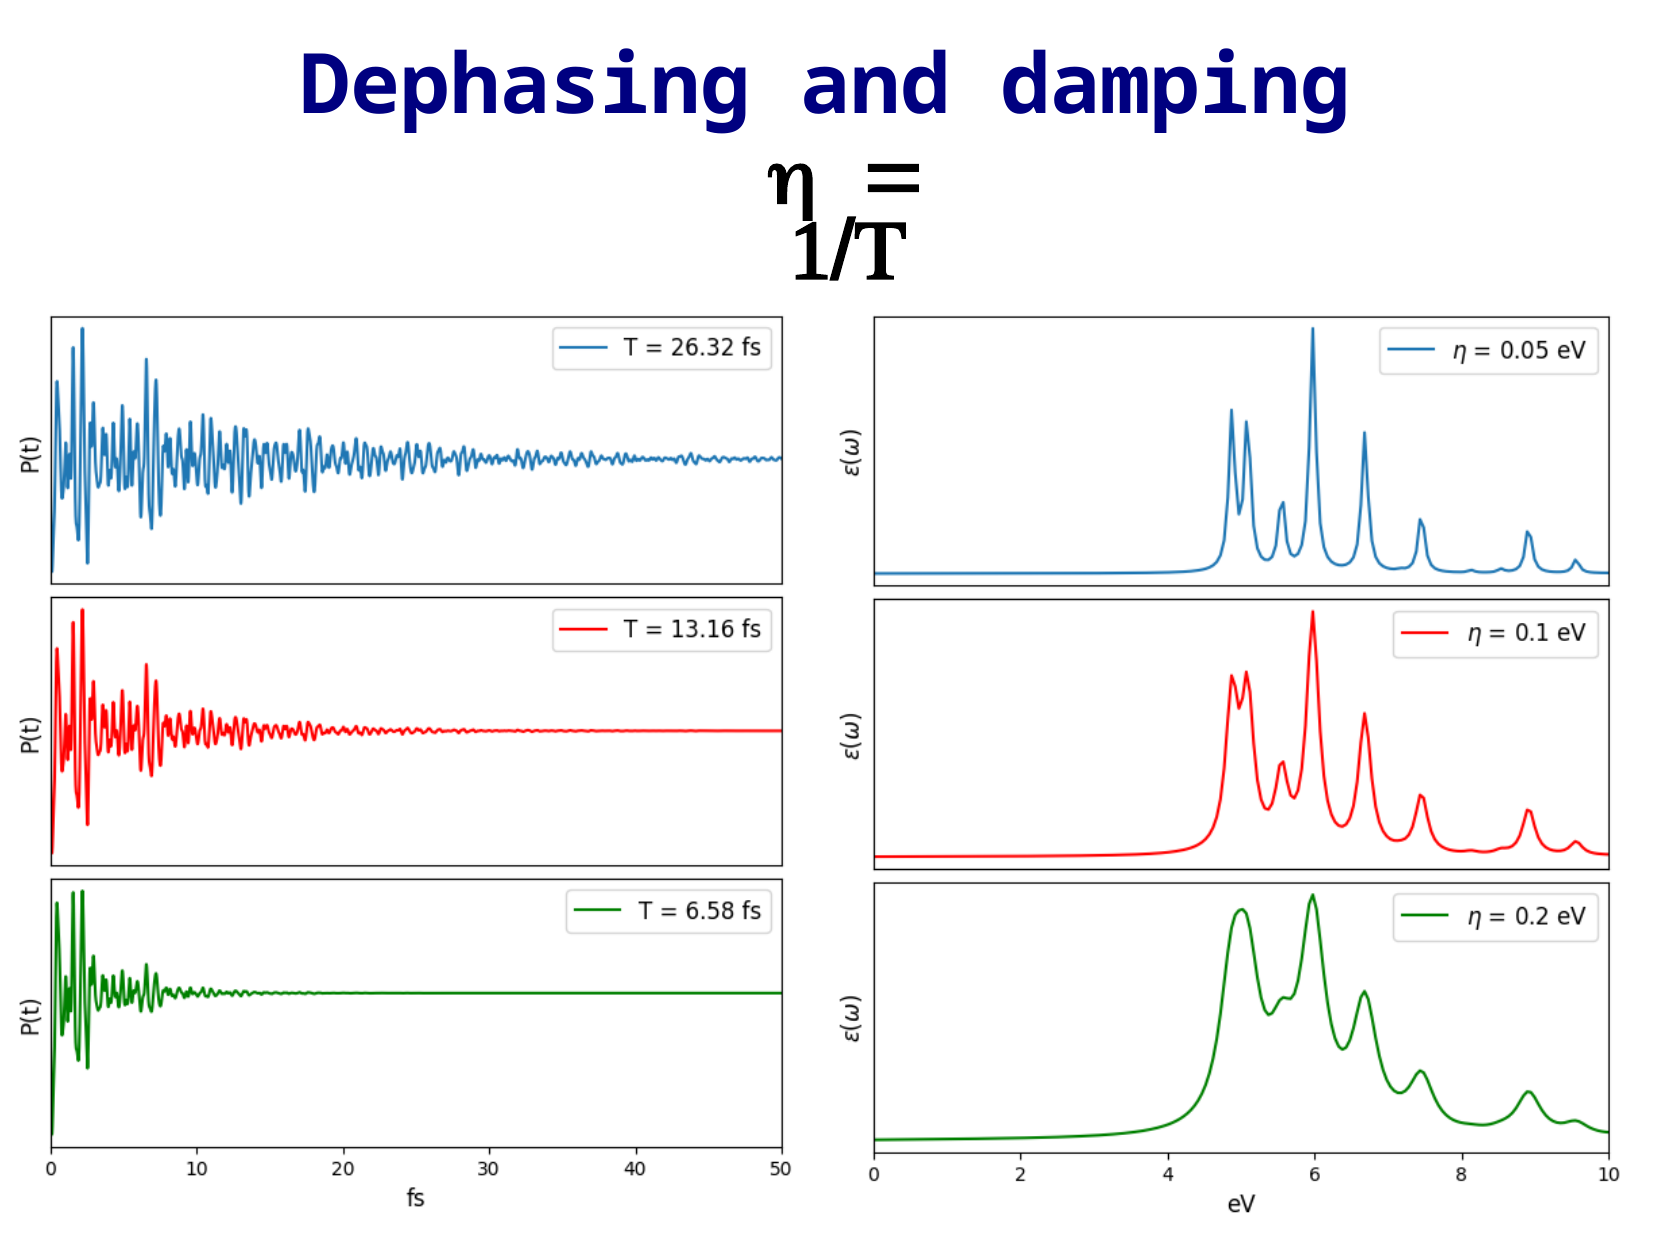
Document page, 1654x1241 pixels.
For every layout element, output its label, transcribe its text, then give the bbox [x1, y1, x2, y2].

text_box h = 1/T [705, 141, 991, 301]
title Dephasing and damping [60, 0, 1641, 178]
picture [825, 299, 1633, 1231]
picture [5, 299, 806, 1224]
